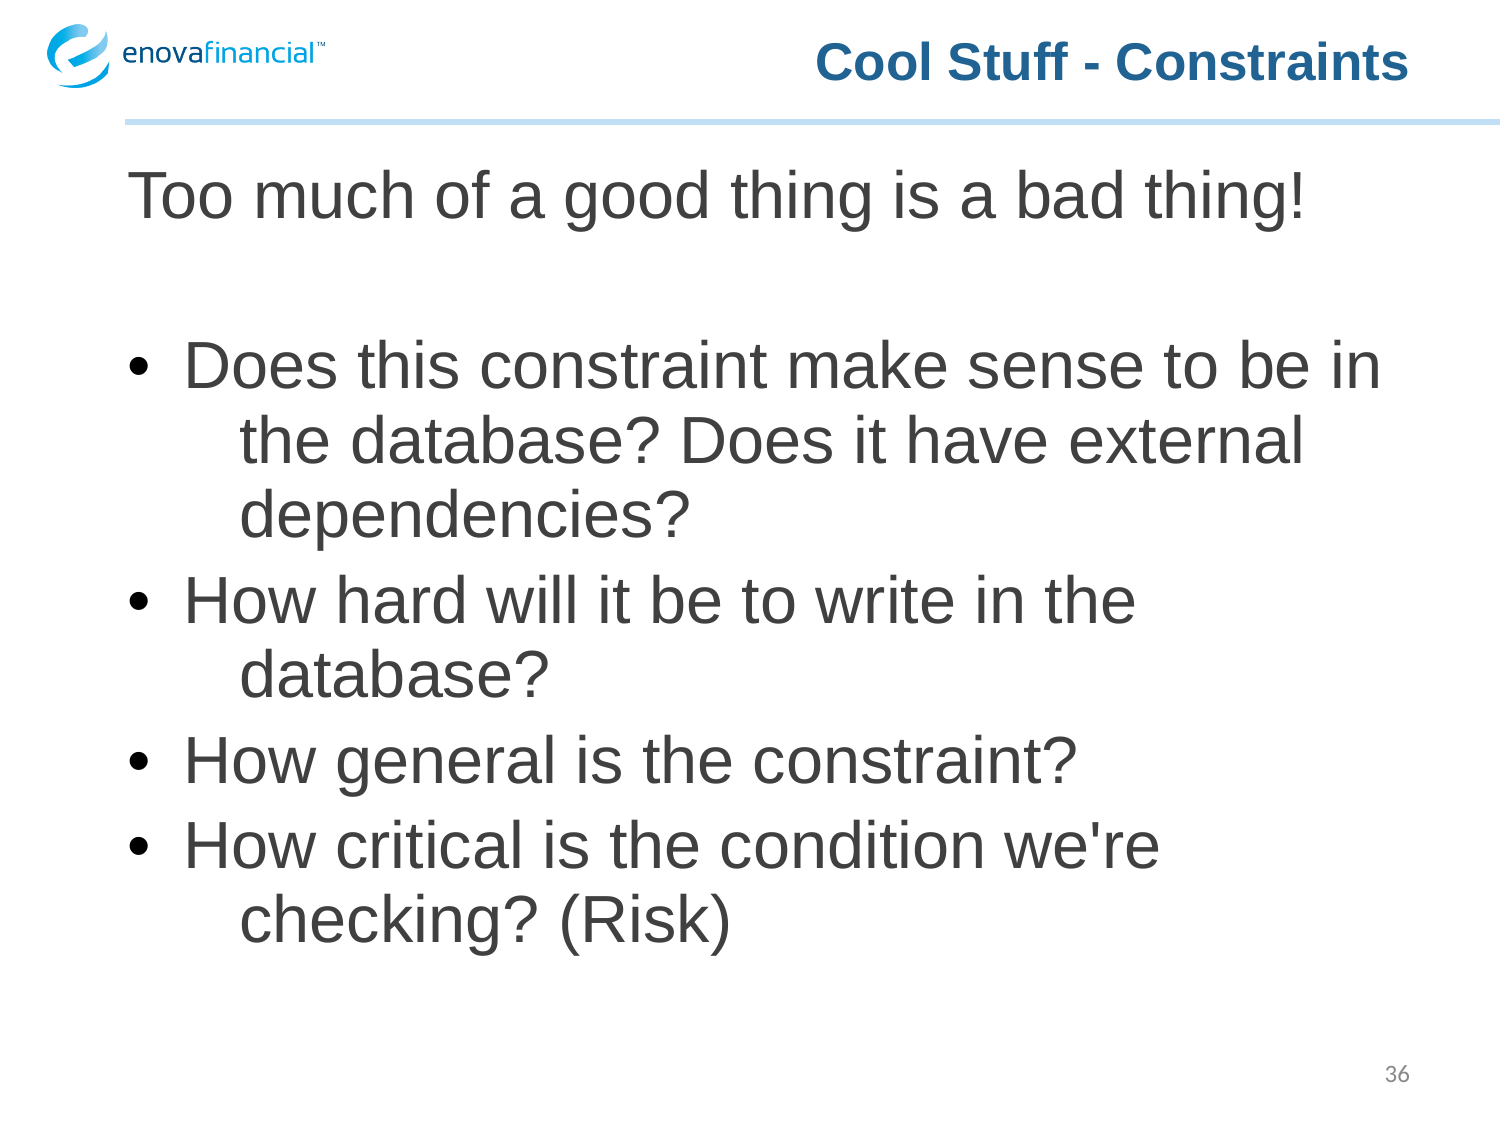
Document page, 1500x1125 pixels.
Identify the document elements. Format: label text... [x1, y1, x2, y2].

picture [125, 119, 1500, 125]
list Cool Stuff - Constraints [337, 24, 1426, 100]
text_box 30 [1074, 1042, 1426, 1103]
list Too much of a good thing is a bad thing! Does this constraint make sense to be in the database? Does it have external dependencies? How hard will it be to write in the database? How general is the constraint? How critical is the condition we're checking? (Risk) [112, 149, 1425, 1051]
picture [47, 24, 325, 88]
